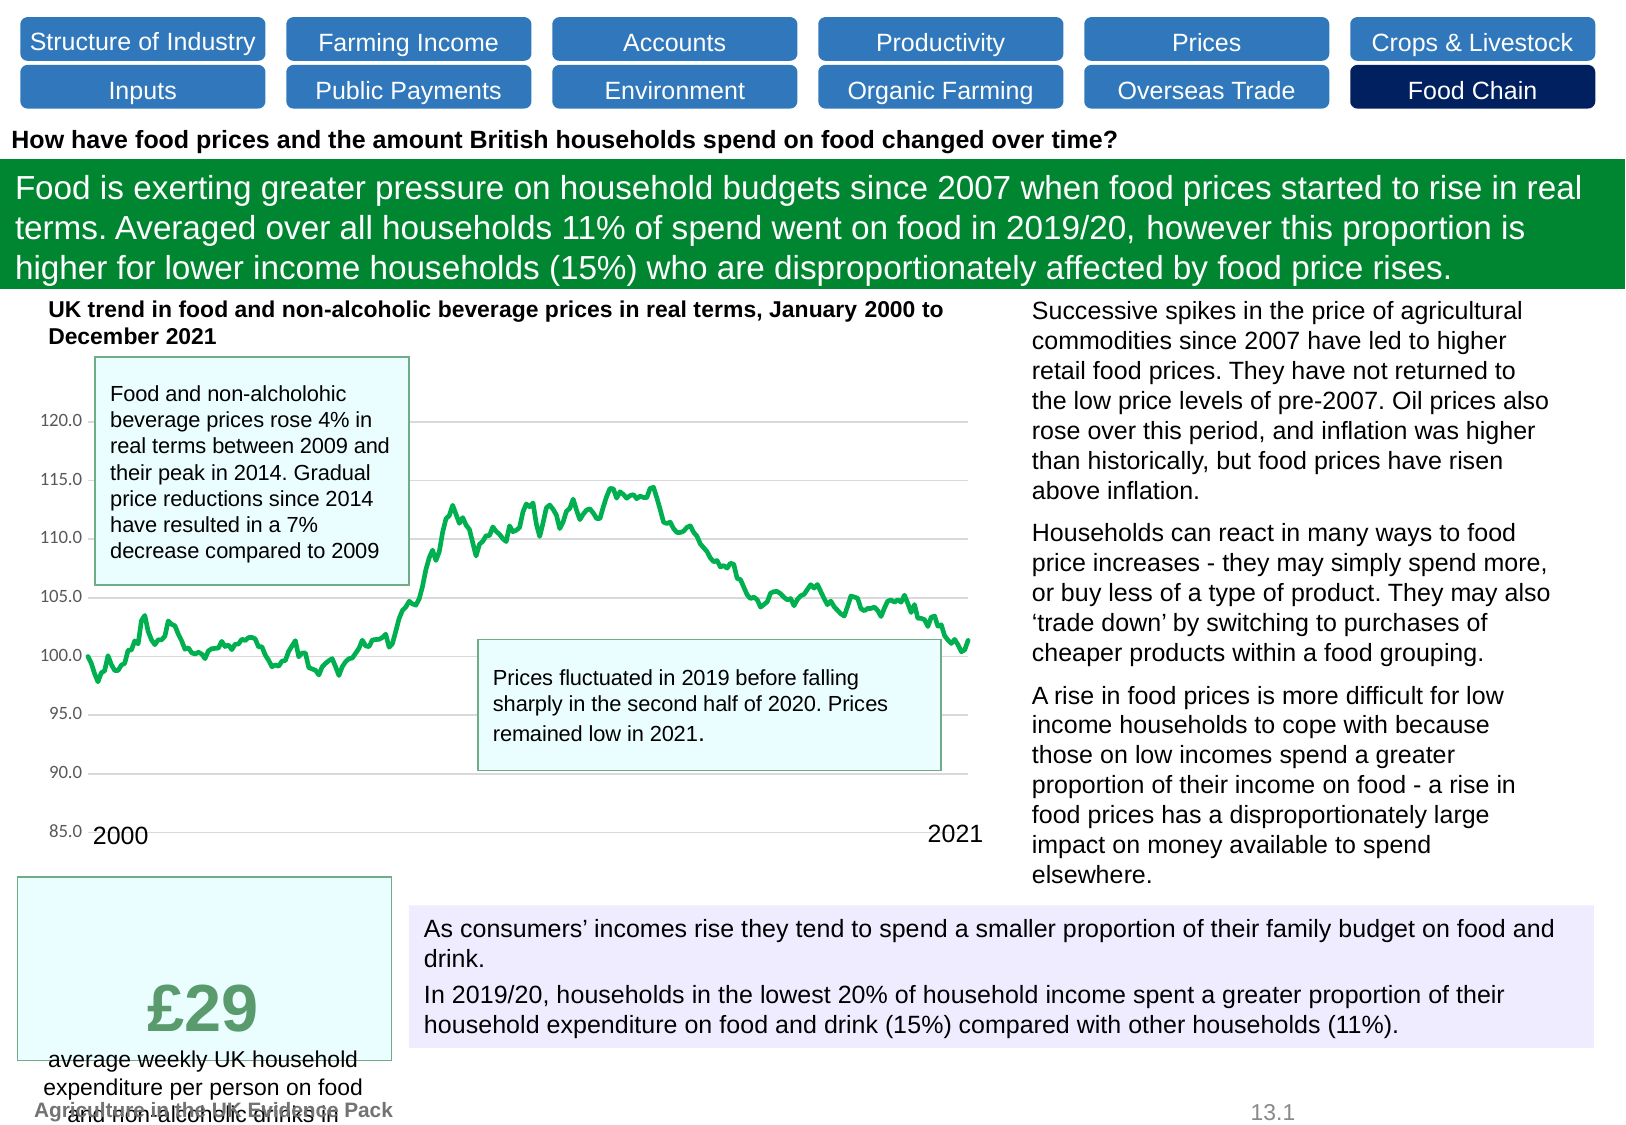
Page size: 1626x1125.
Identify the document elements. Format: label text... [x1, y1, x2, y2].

text_box Structure of Industry [20, 17, 266, 61]
text_box Productivity [818, 17, 1064, 61]
text_box Farming Income [286, 17, 532, 61]
text_box £29 average weekly UK household expenditure per person on food and non-alcoholic drinks in 2019/20 (not including eating out) [17, 877, 392, 1060]
text_box Environment [552, 64, 798, 109]
text_box Food and non-alcholohic beverage prices rose 4% in real terms between 2009 and their peak in 2014. Gradual price reductions since 2014 have resulted in a 7% decrease compared to 2009 [95, 357, 409, 585]
text_box As consumers’ incomes rise they tend to spend a smaller proportion of their family budget on food and drink. In 2019/20, households in the lowest 20% of household income spent a greater proportion of their household expenditure on food and drink (15%) compared with other households (11%). [408, 905, 1594, 1048]
text_box Crops & Livestock [1350, 17, 1596, 61]
text_box Prices fluctuated in 2019 before falling sharply in the second half of 2020. Prices remained low in 2021. [478, 639, 941, 771]
text_box 2021 [912, 810, 1040, 856]
text_box Inputs [20, 64, 266, 109]
text_box 2000 [77, 811, 205, 858]
text_box Agriculture in the UK Evidence Pack [34, 1097, 393, 1122]
text_box Food is exerting greater pressure on household budgets since 2007 when food prices started to rise in real terms. Averaged over all households 11% of spend went on food in 2019/20, however this proportion is higher for lower income households (15%) who are disproportionately affected by food price rises. [0, 159, 1625, 289]
text_box Overseas Trade [1084, 64, 1330, 109]
text_box Successive spikes in the price of agricultural commodities since 2007 have led to higher retail food prices. They have not returned to the low price levels of pre-2007. Oil prices also rose over this period, and inflation was higher than historically, but food prices have risen above inflation. Households can react in many ways to food price increases - they may simply spend more, or buy less of a type of product. They may also ‘trade down’ by switching to purchases of cheaper products within a food grouping. A rise in food prices is more difficult for low income households to cope with because those on low incomes spend a greater proportion of their income on food - a rise in food prices has a disproportionately large impact on money available to spend elsewhere. [1017, 287, 1573, 896]
text_box 13.1 [1235, 1081, 1602, 1125]
text_box How have food prices and the amount British households spend on food changed over time? [0, 115, 1154, 159]
text_box Public Payments [286, 64, 532, 109]
chart [20, 403, 988, 851]
text_box Accounts [552, 17, 798, 61]
text_box Organic Farming [818, 64, 1064, 109]
text_box UK trend in food and non-alcoholic beverage prices in real terms, January 2000 to December 2021 [33, 287, 1017, 357]
text_box Food Chain [1350, 64, 1596, 109]
text_box Prices [1084, 17, 1330, 61]
